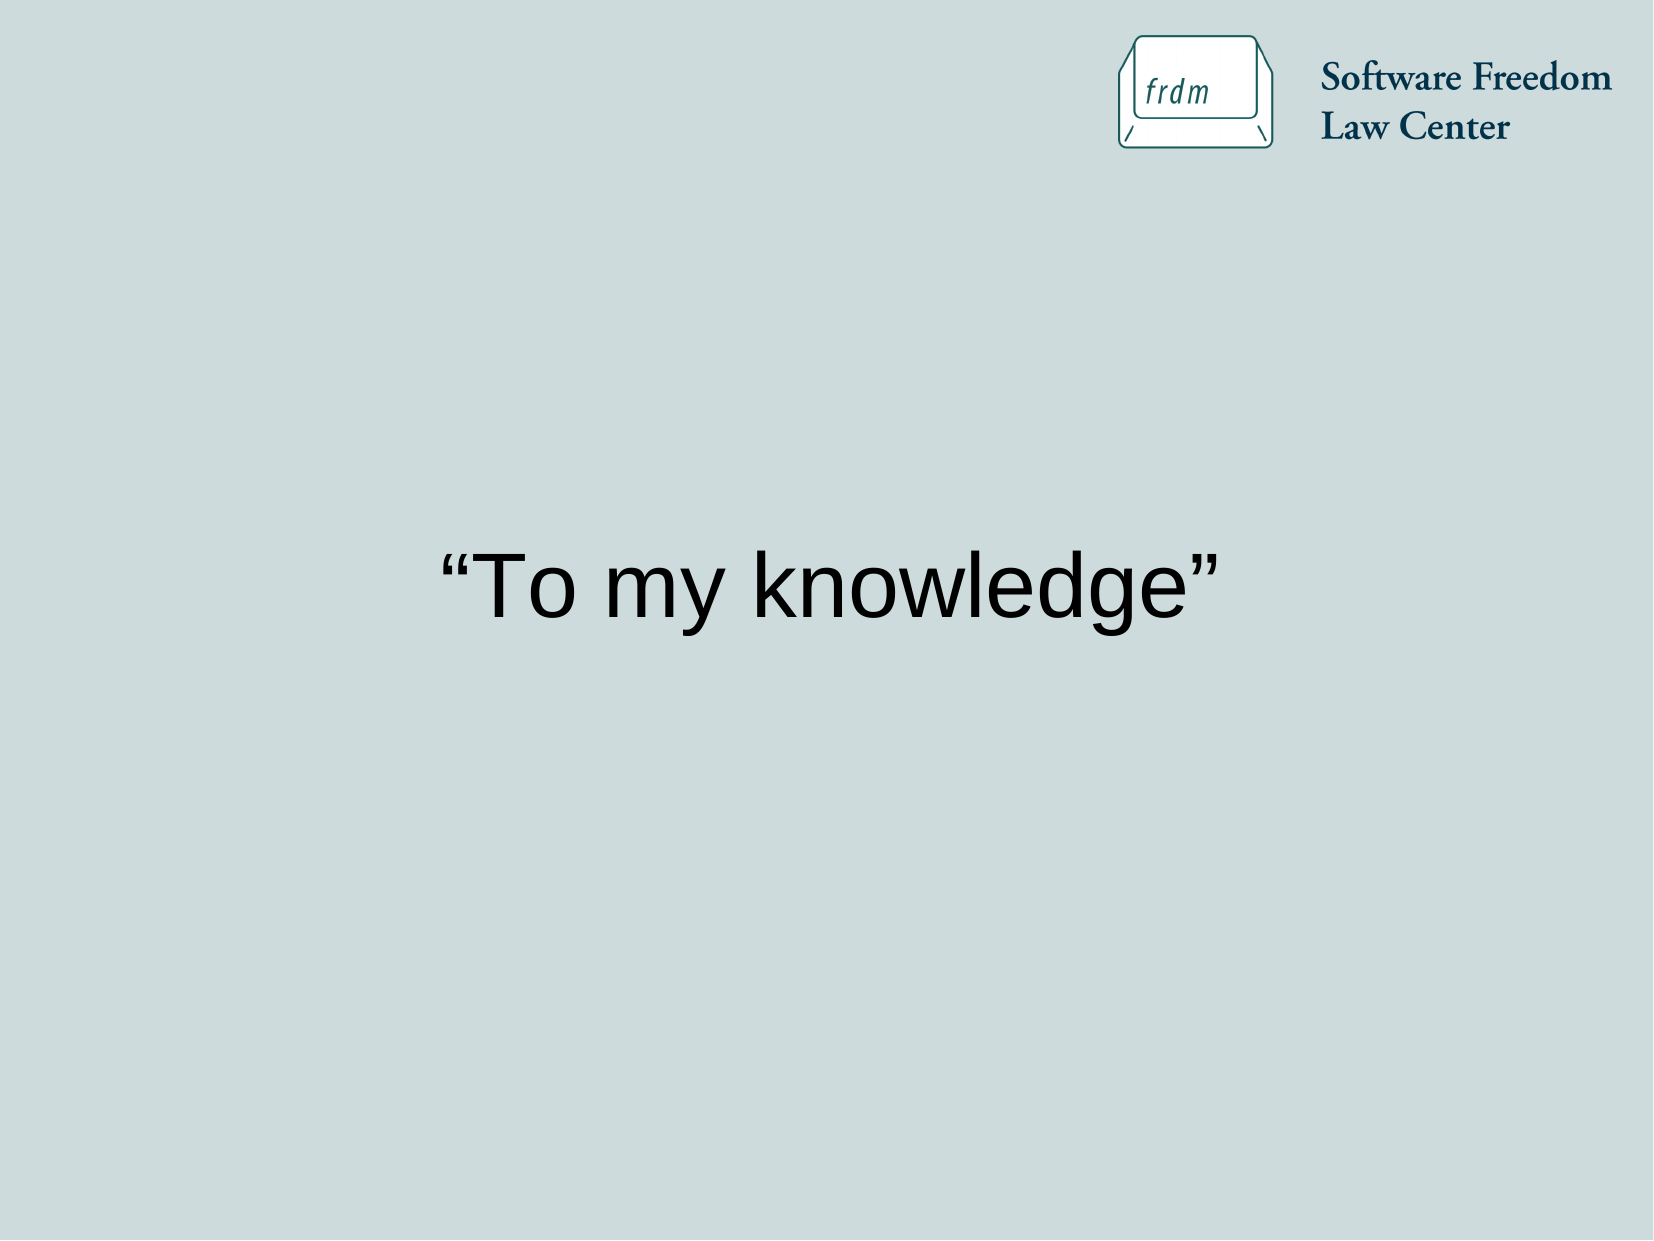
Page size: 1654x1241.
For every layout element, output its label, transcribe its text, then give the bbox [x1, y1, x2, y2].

title “To my knowledge” [86, 487, 1576, 680]
picture [1118, 35, 1613, 151]
